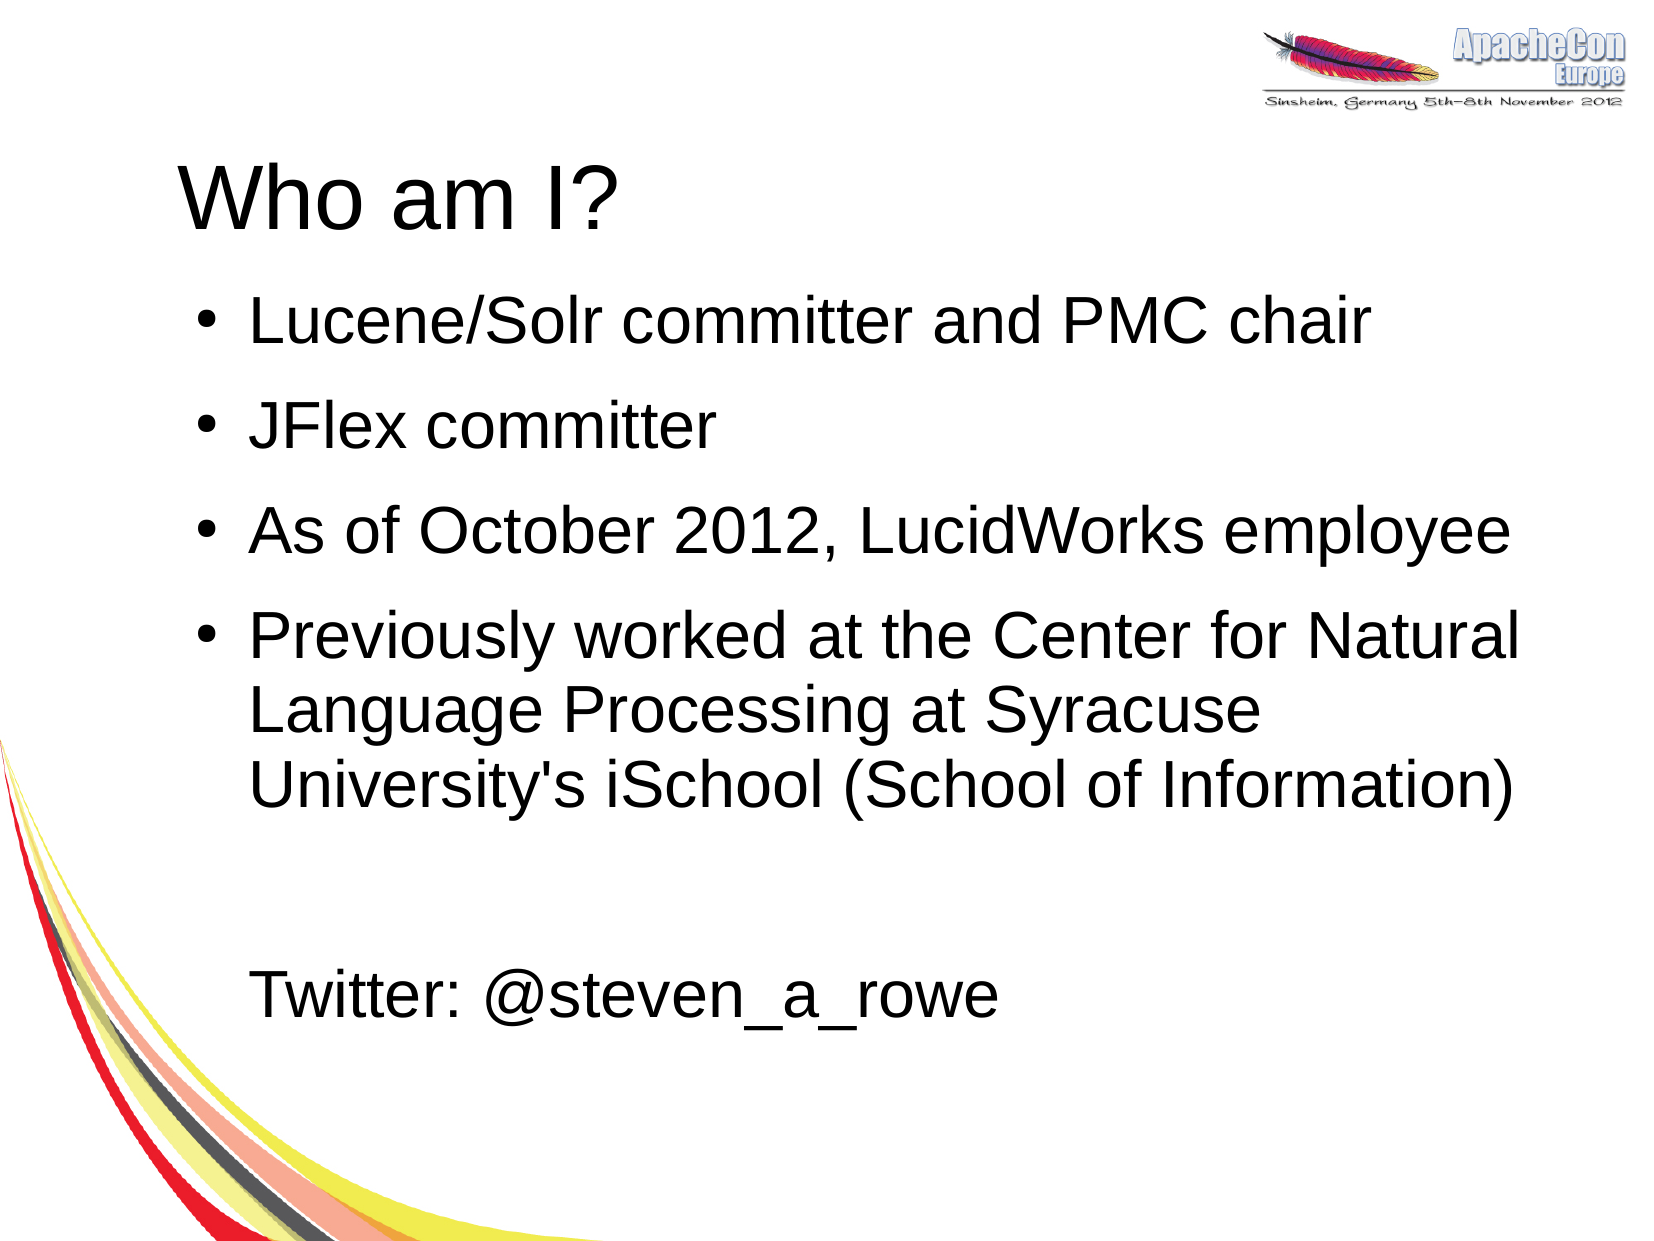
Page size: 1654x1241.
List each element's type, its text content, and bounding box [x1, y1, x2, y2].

list Lucene/Solr committer and PMC chair JFlex committer As of October 2012, LucidWorks employee Previously worked at the Center for Natural Language Processing at Syracuse University's iSchool (School of Information) Twitter: @steven_a_rowe [177, 283, 1536, 1030]
picture [0, 0, 1654, 1241]
title Who am I? [177, 141, 1536, 254]
